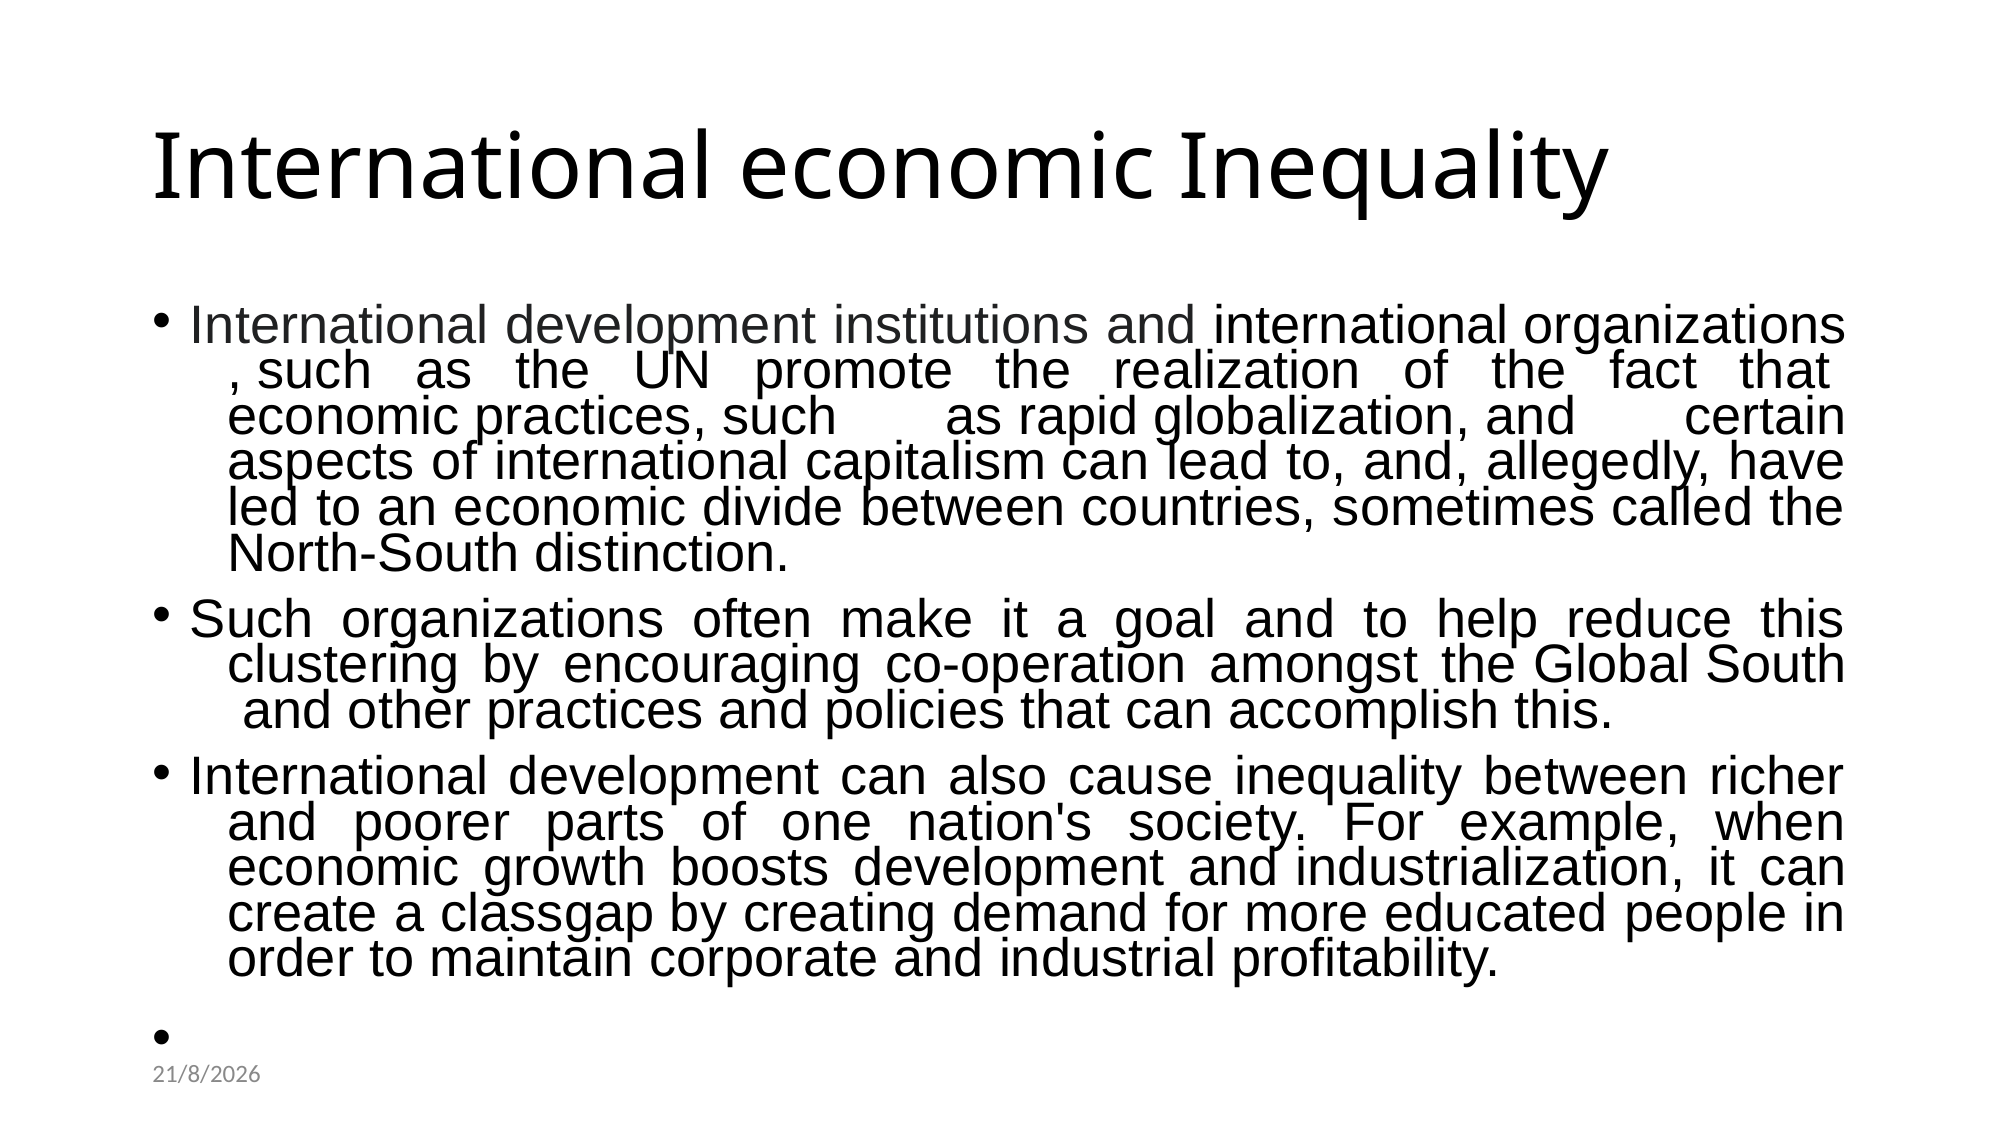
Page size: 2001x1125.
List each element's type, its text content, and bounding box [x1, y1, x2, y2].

text_box 15/3/2022 [137, 1042, 588, 1103]
title International economic Inequality [137, 59, 1863, 278]
list International development institutions and international organizations, such as the UN promote the realization of the fact that economic practices, such as rapid globalization, and certain aspects of international capitalism can lead to, and, allegedly, have led to an economic divide between countries, sometimes called the North-South distinction. Such organizations often make it a goal and to help reduce this clustering by encouraging co-operation amongst the Global South and other practices and policies that can accomplish this. International development can also cause inequality between richer and poorer parts of one nation's society. For example, when economic growth boosts development and industrialization, it can create a class gap by creating demand for more educated people in order to maintain corporate and industrial profitability. [137, 299, 1863, 1014]
